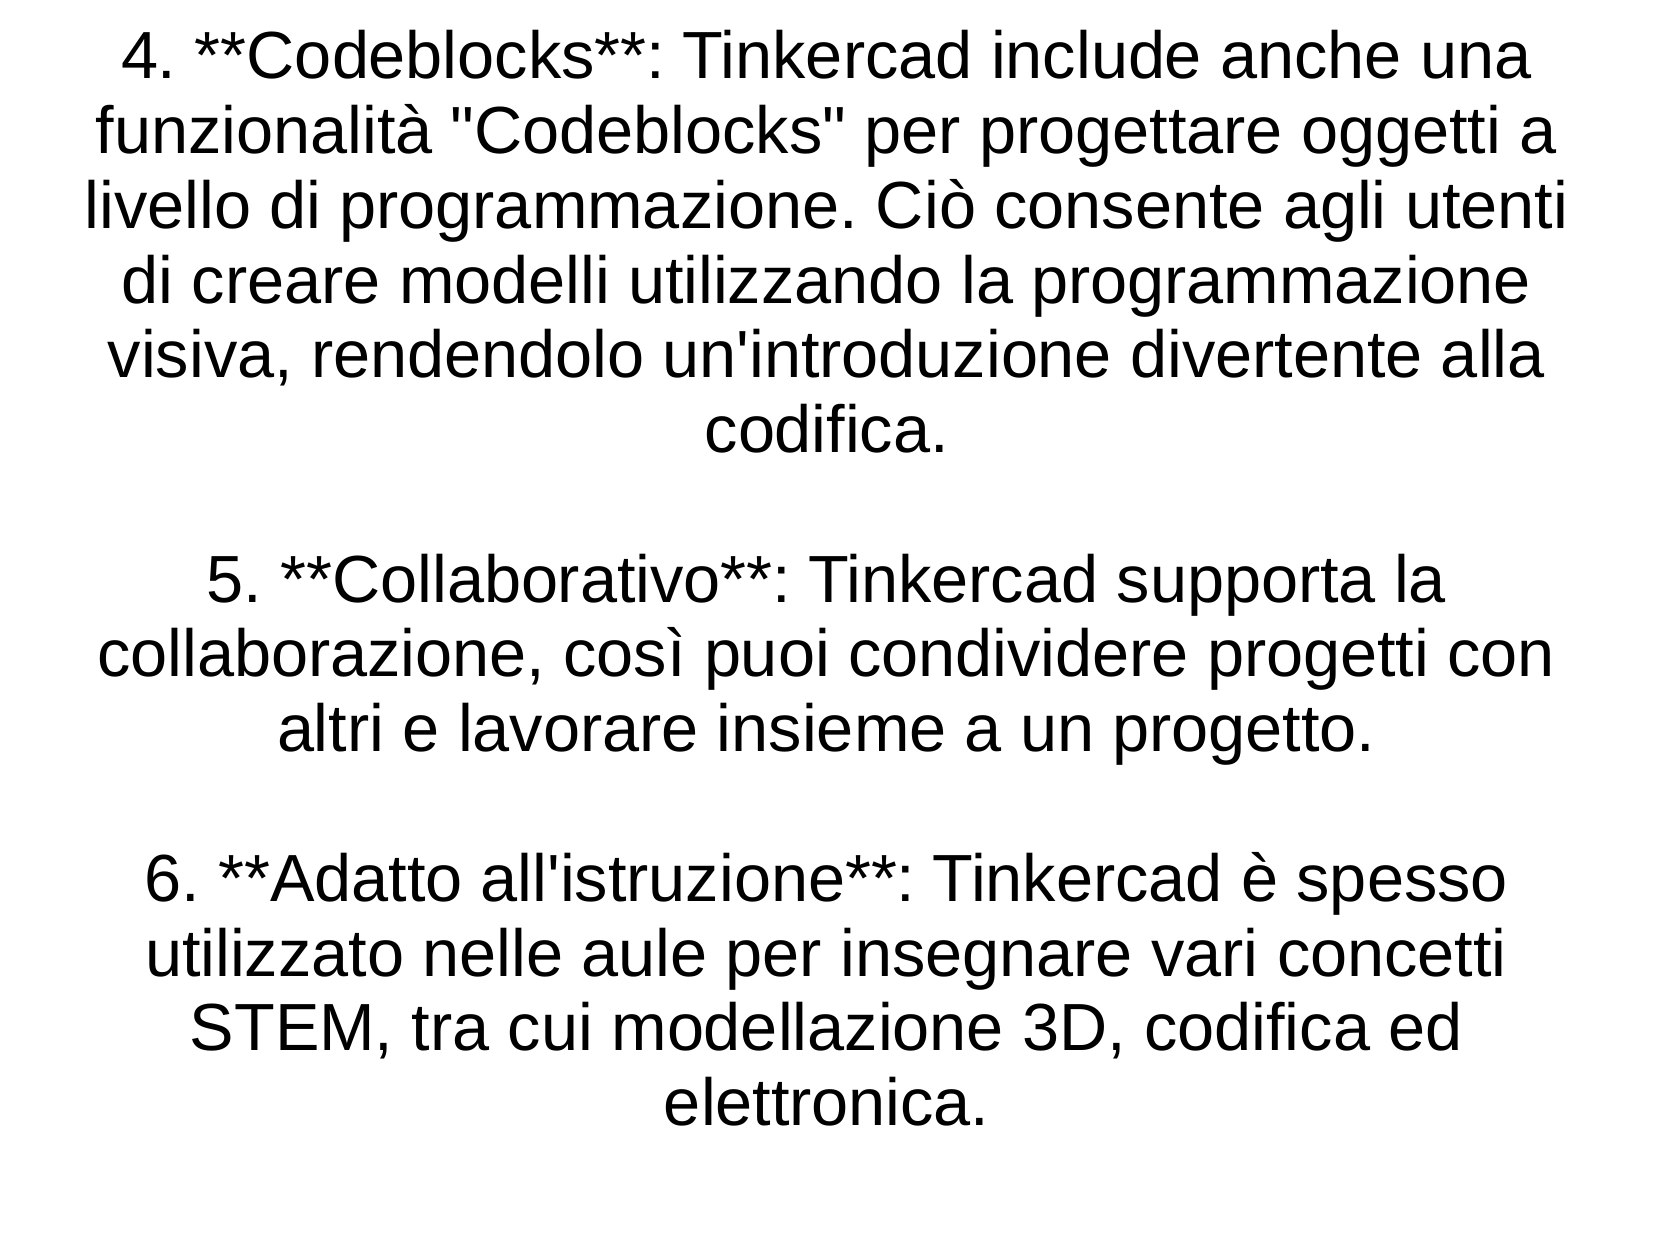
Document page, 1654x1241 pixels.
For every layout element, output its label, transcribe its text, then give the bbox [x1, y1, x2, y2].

subtitle 4. **Codeblocks**: Tinkercad include anche una funzionalità "Codeblocks" per progettare oggetti a livello di programmazione. Ciò consente agli utenti di creare modelli utilizzando la programmazione visiva, rendendolo un'introduzione divertente alla codifica. 5. **Collaborativo**: Tinkercad supporta la collaborazione, così puoi condividere progetti con altri e lavorare insieme a un progetto. 6. **Adatto all'istruzione**: Tinkercad è spesso utilizzato nelle aule per insegnare vari concetti STEM, tra cui modellazione 3D, codifica ed elettronica. [82, 18, 1571, 1140]
